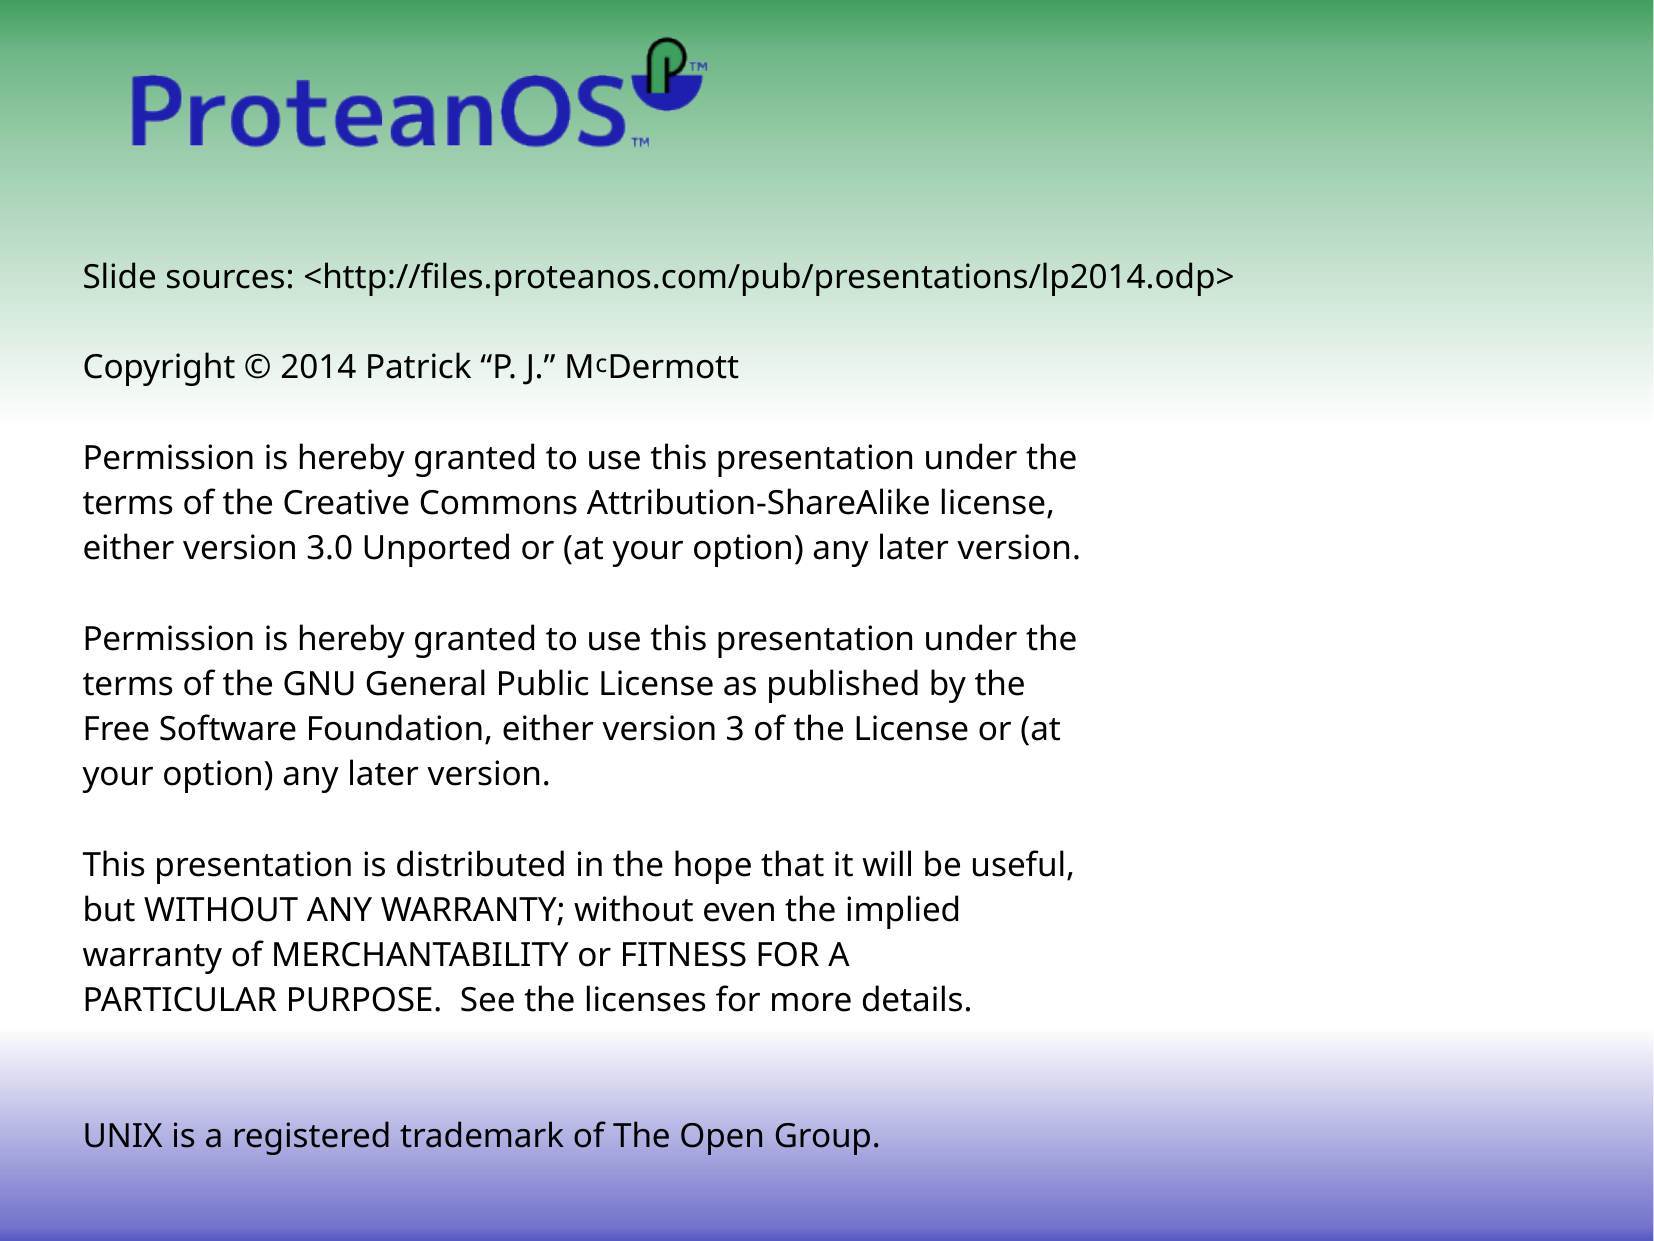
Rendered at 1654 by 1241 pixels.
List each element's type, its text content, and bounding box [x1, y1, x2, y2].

picture [0, 0, 1654, 426]
subtitle Slide sources: <http://files.proteanos.com/pub/presentations/lp2014.odp> Copyright © 2014 Patrick “P. J.” McDermott Permission is hereby granted to use this presentation under the terms of the Creative Commons Attribution-ShareAlike license, either version 3.0 Unported or (at your option) any later version. Permission is hereby granted to use this presentation under the terms of the GNU General Public License as published by the Free Software Foundation, either version 3 of the License or (at your option) any later version. This presentation is distributed in the hope that it will be useful, but WITHOUT ANY WARRANTY; without even the implied warranty of MERCHANTABILITY or FITNESS FOR A PARTICULAR PURPOSE. See the licenses for more details. UNIX is a registered trademark of The Open Group. [82, 225, 1571, 1185]
picture [0, 1027, 1654, 1241]
